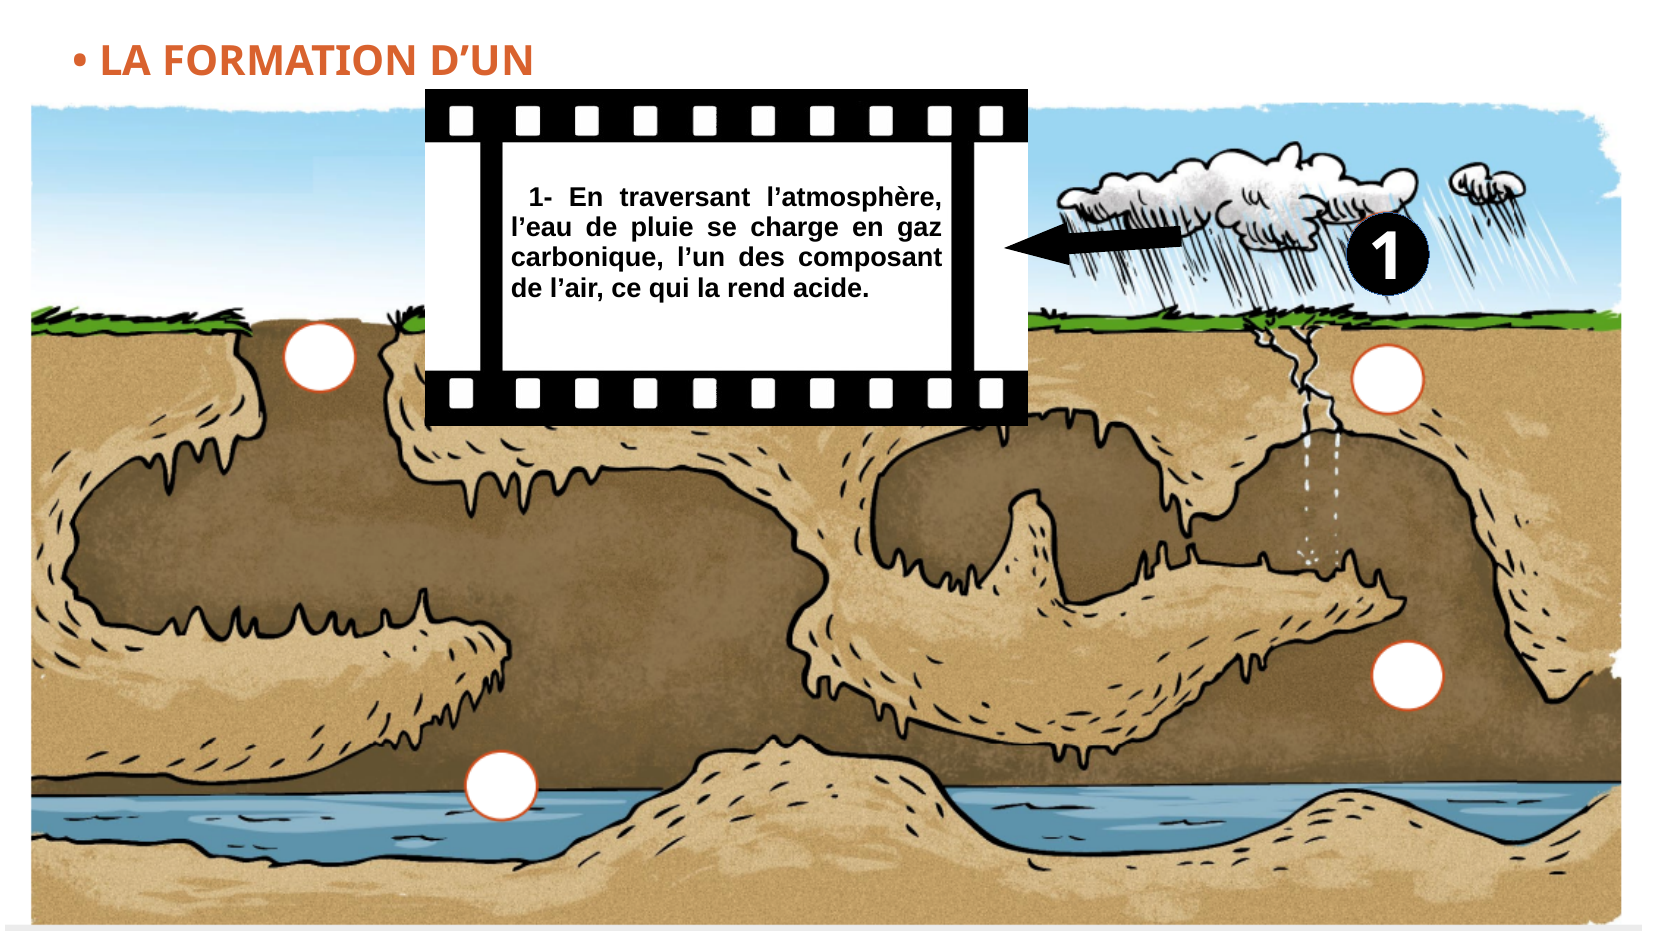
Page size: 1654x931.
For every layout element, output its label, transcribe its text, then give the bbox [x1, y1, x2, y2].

text_box 1- En traversant l’atmosphère, l’eau de pluie se charge en gaz carbonique, l’un des composant de l’air, ce qui la rend acide. [496, 144, 957, 355]
picture [5, 89, 1642, 931]
text_box 1 [1346, 212, 1430, 296]
text_box • LA FORMATION D’UN GOUFFRE [47, 23, 686, 86]
